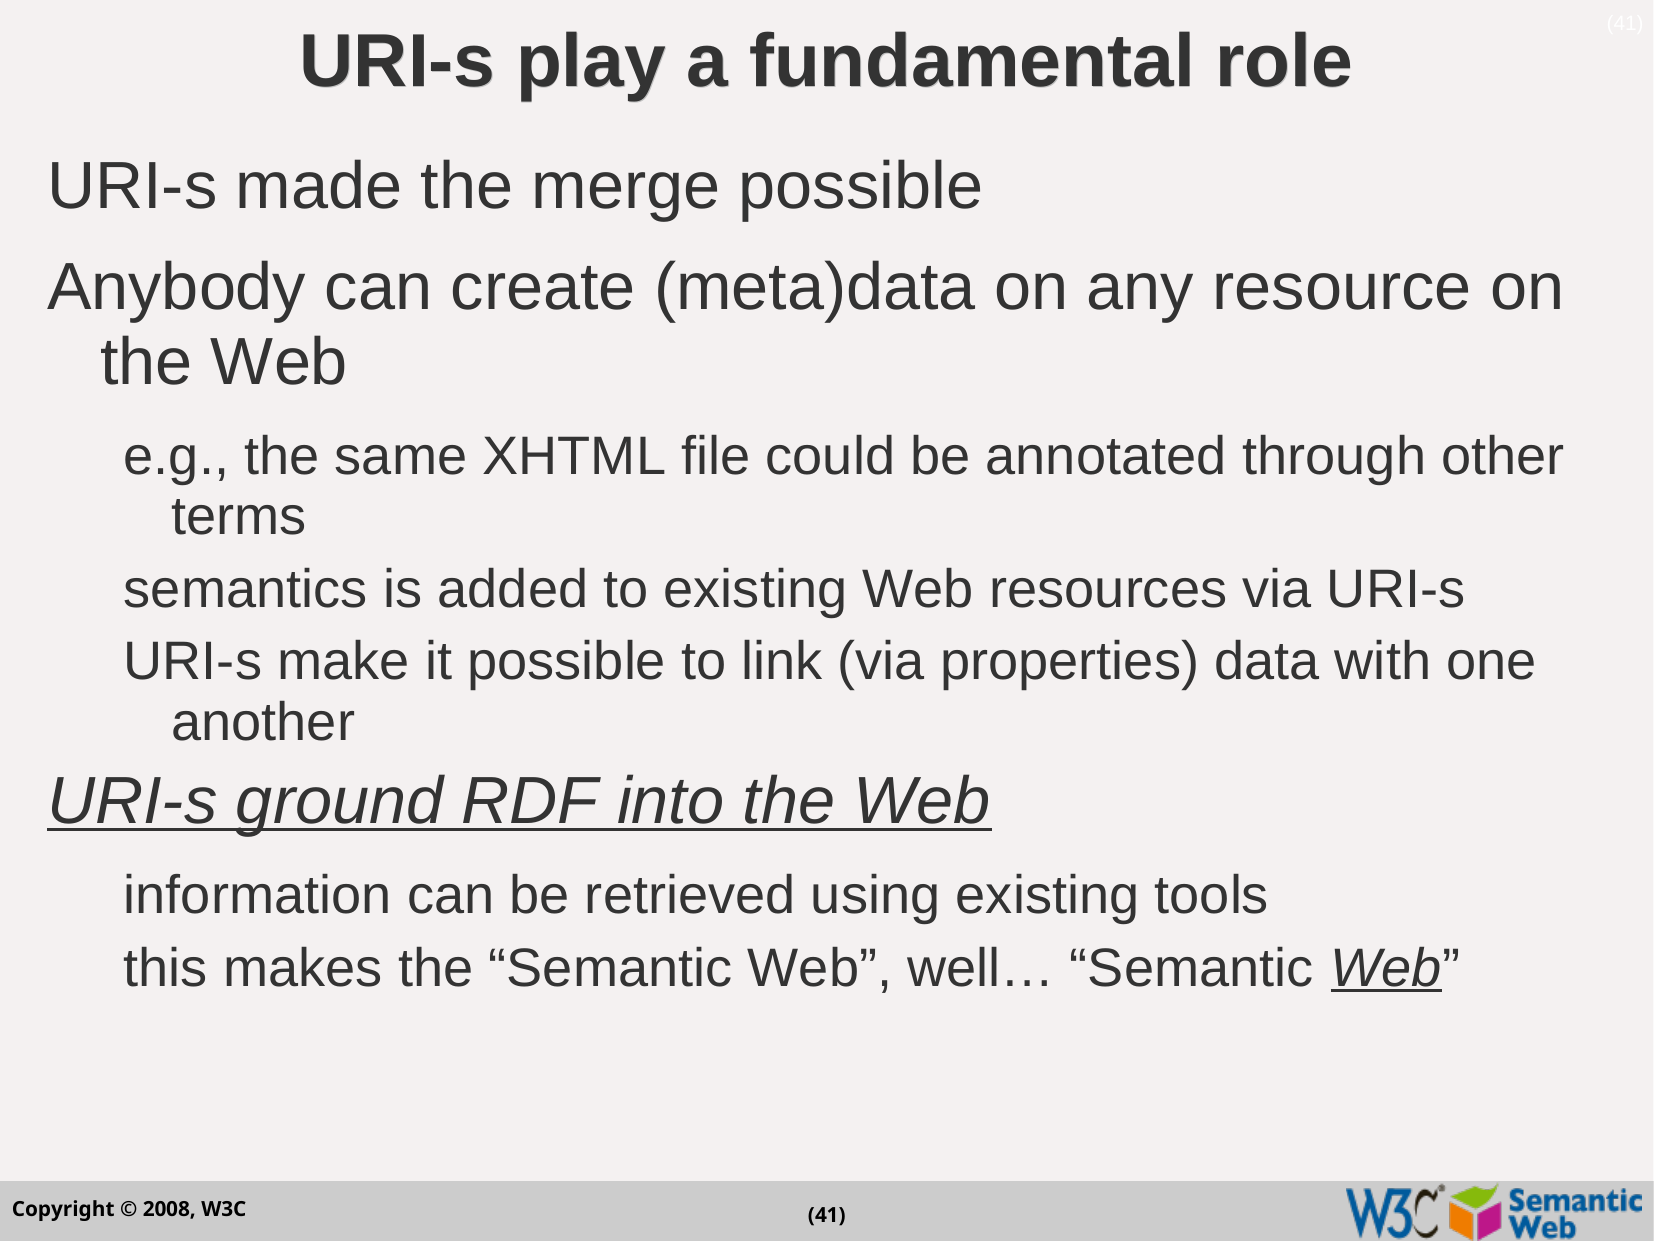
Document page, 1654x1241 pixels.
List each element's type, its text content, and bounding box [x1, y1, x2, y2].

list URI-s made the merge possible Anybody can create (meta)data on any resource on the Web e.g., the same XHTML file could be annotated through other terms semantics is added to existing Web resources via URI-s URI-s make it possible to link (via properties) data with one another URI-s ground RDF into the Web information can be retrieved using existing tools this makes the “Semantic Web”, well… “Semantic Web” [29, 147, 1624, 1119]
picture [1346, 1181, 1642, 1241]
title URI-s play a fundamental role [0, 0, 1654, 119]
